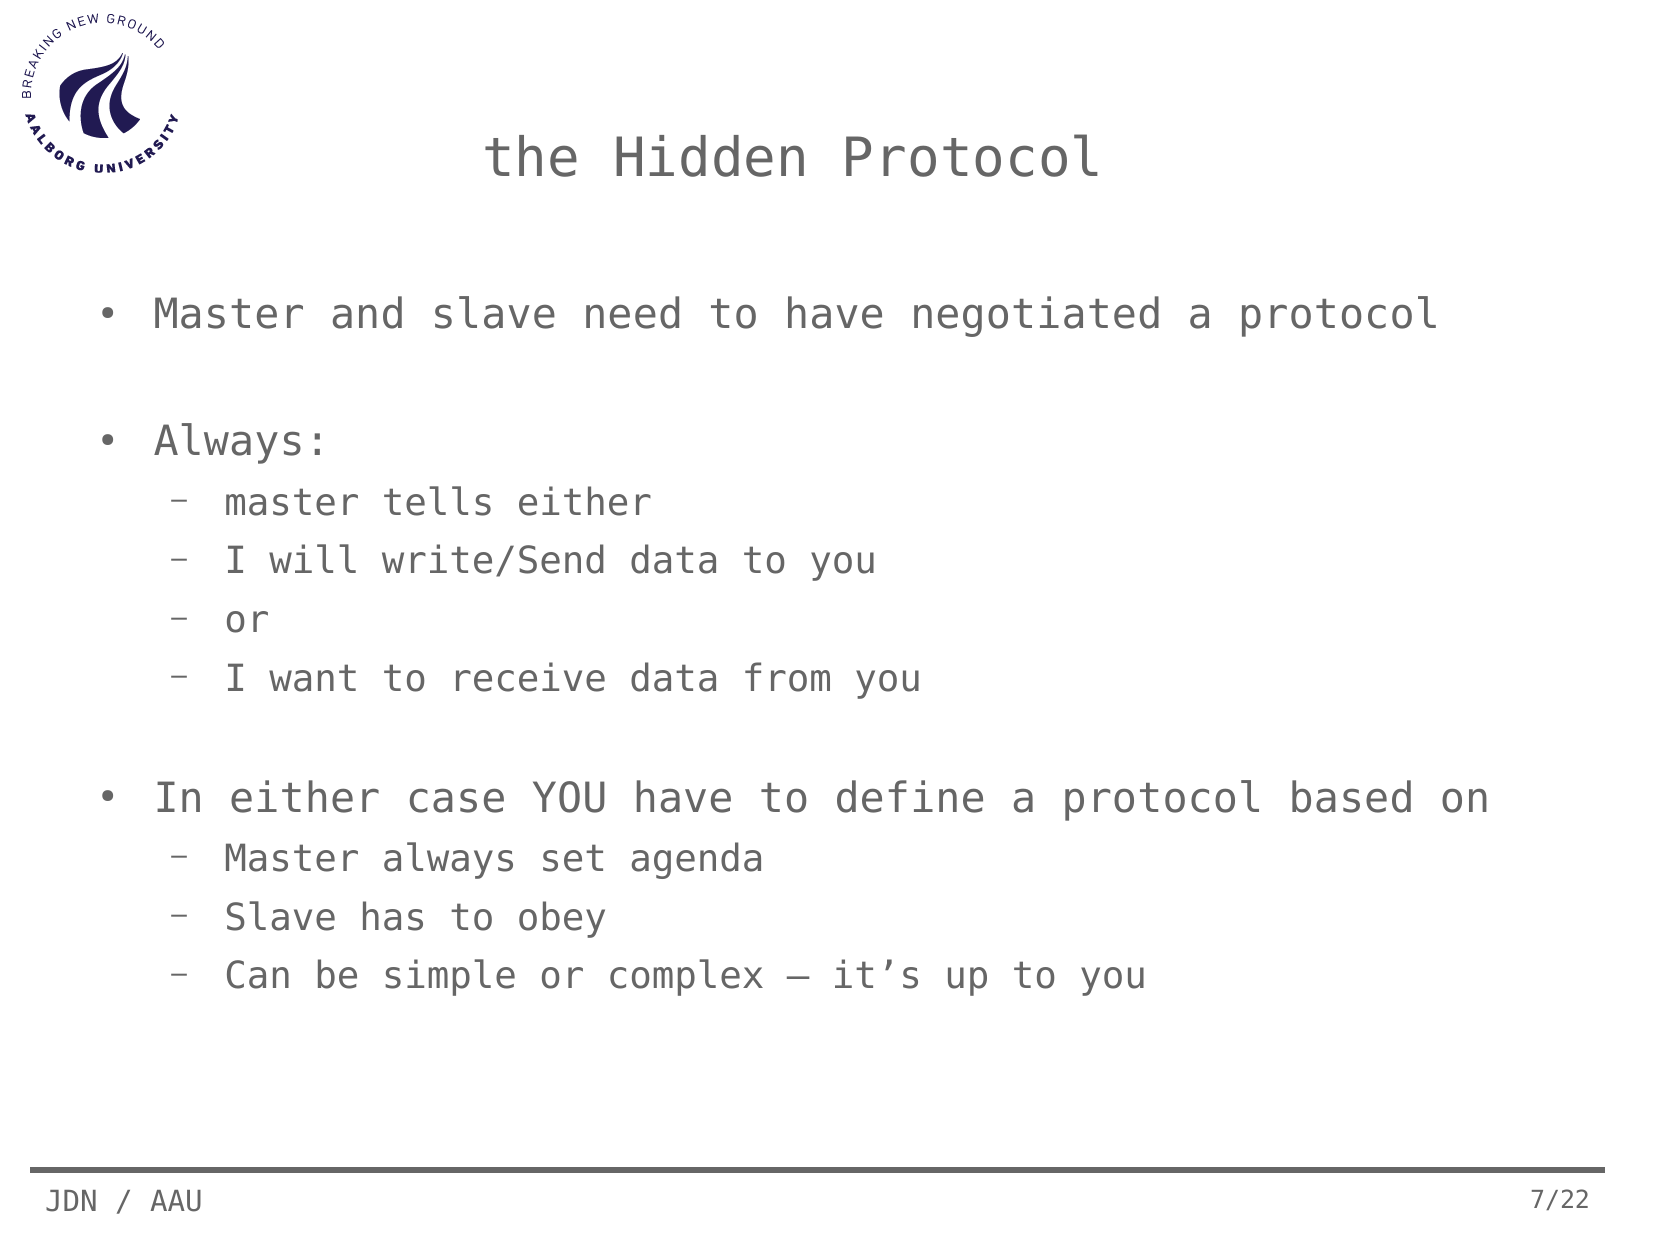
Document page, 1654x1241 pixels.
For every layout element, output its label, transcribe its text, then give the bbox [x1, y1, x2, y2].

list Master and slave need to have negotiated a protocol Always: master tells either I will write/Send data to you or I want to receive data from you In either case YOU have to define a protocol based on Master always set agenda Slave has to obey Can be simple or complex – it’s up to you [82, 290, 1571, 1010]
title the Hidden Protocol [86, 105, 1501, 211]
picture [22, 13, 178, 173]
